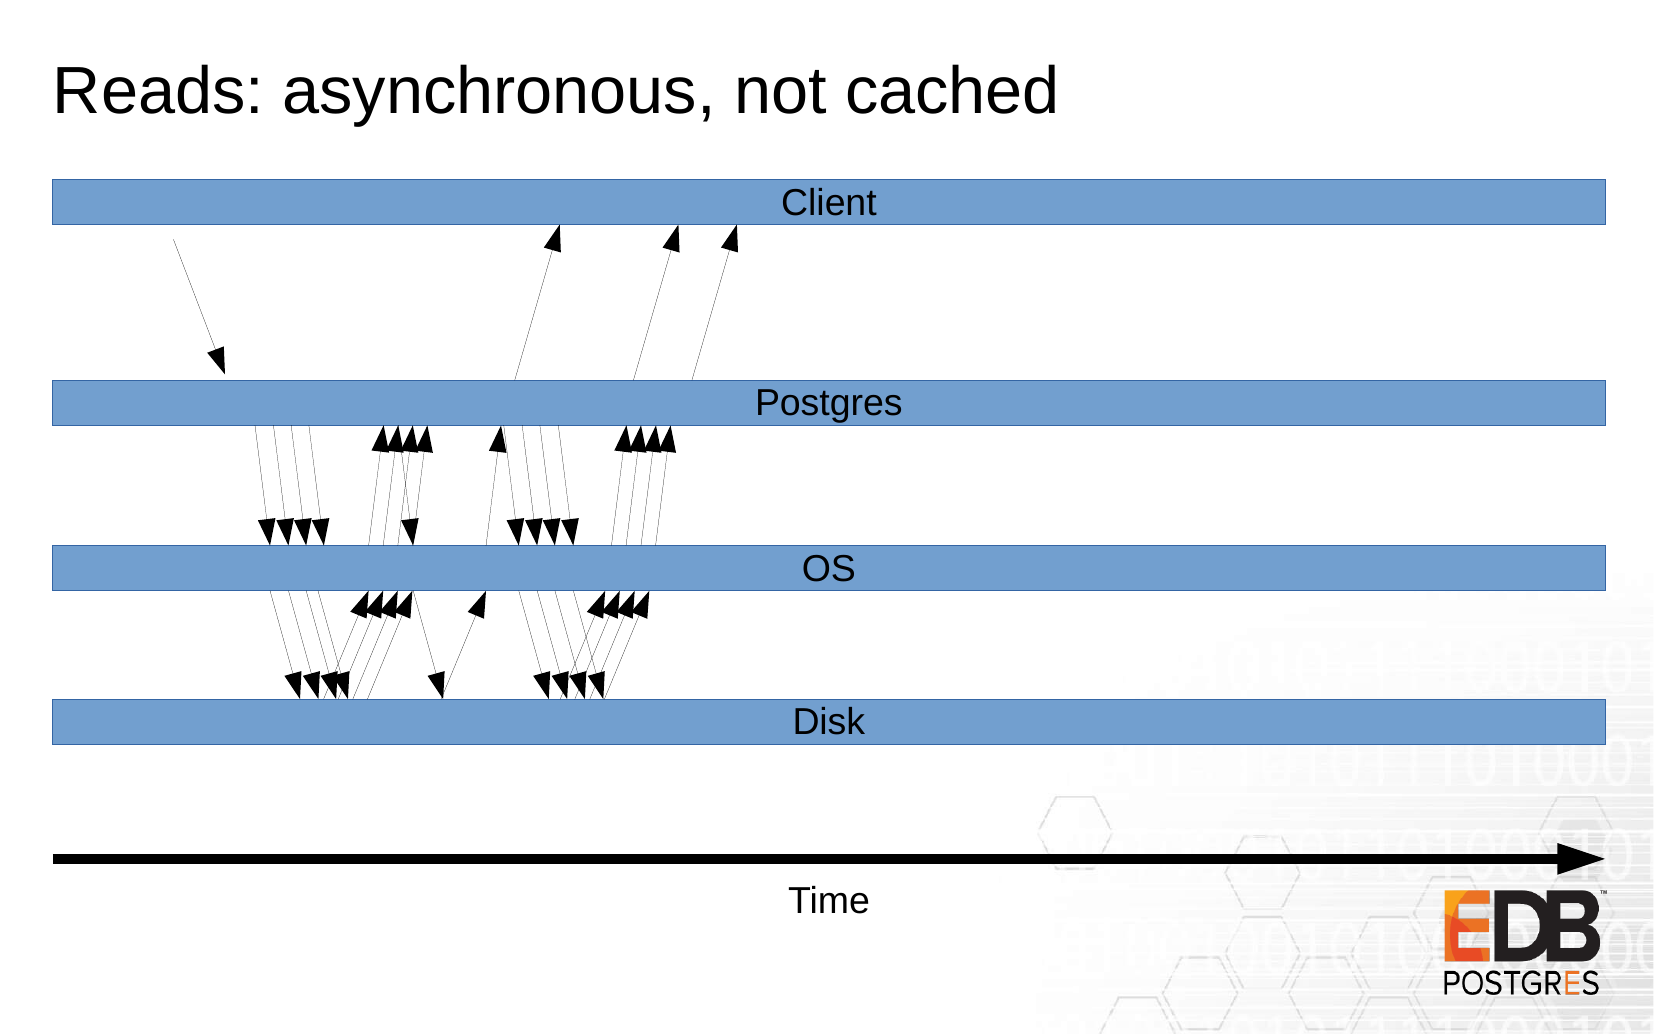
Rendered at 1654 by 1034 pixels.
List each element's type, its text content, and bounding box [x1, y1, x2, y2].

text_box OS [52, 545, 1606, 591]
text_box Client [52, 179, 1606, 225]
title Reads: asynchronous, not cached [52, 52, 1318, 128]
picture [0, 0, 1654, 1034]
text_box Disk [52, 699, 1606, 745]
text_box Postgres [52, 380, 1606, 426]
